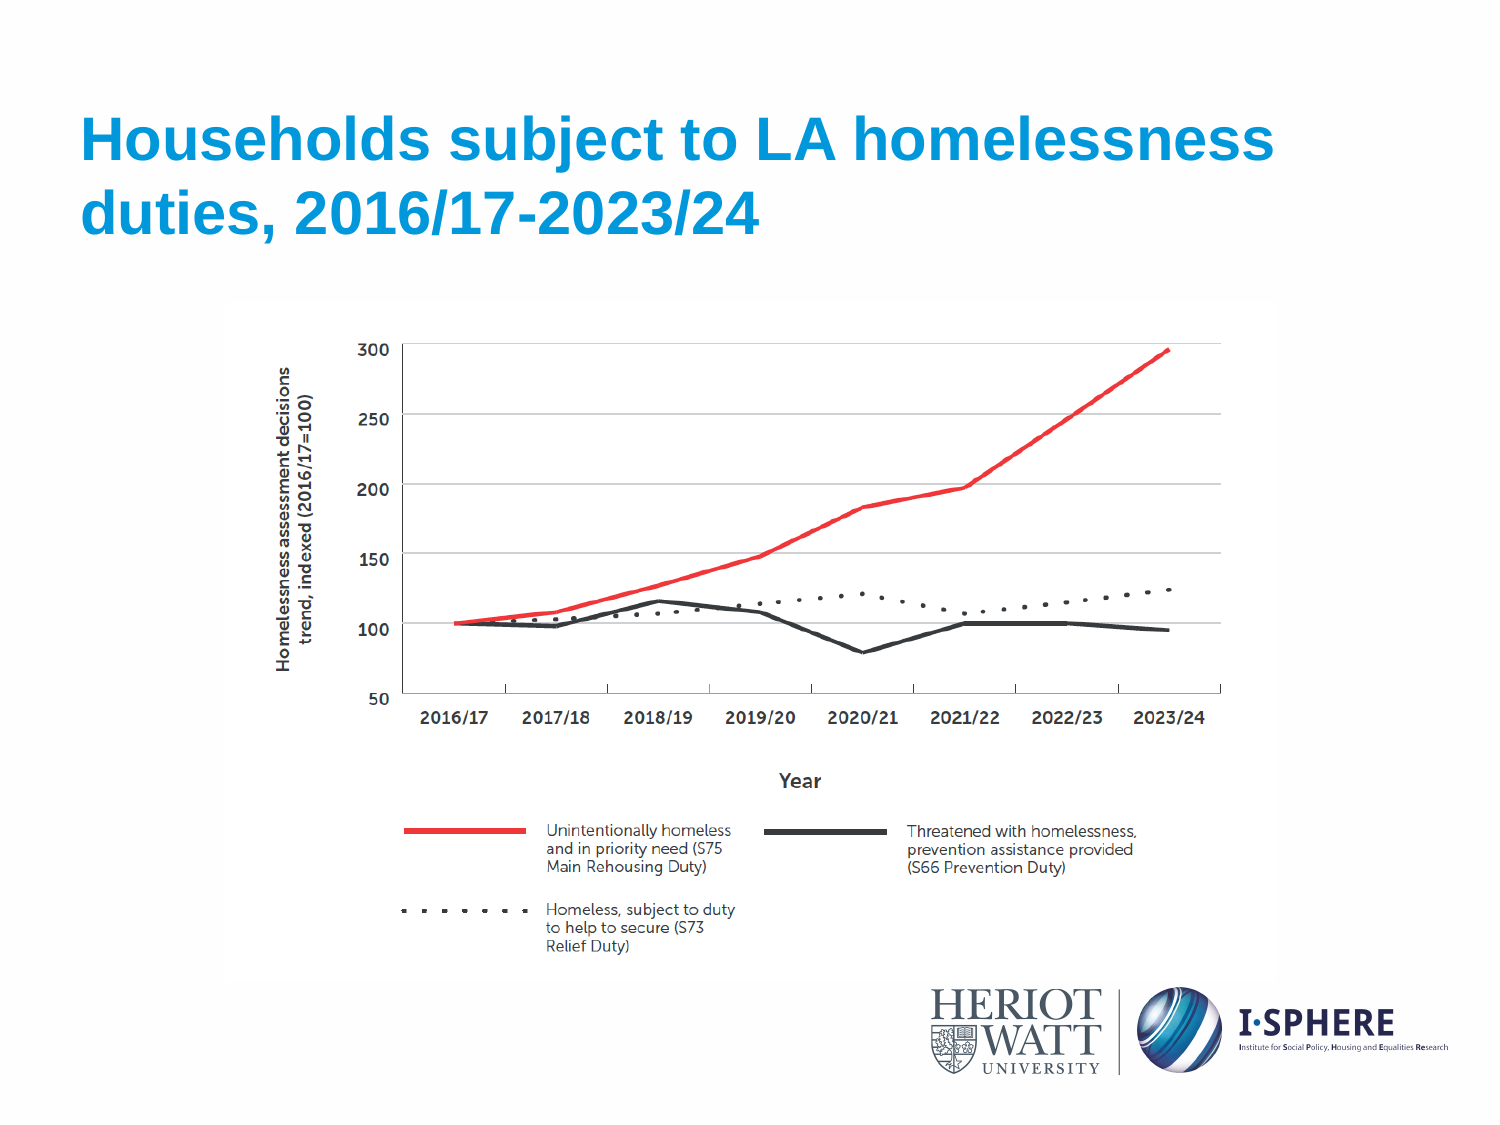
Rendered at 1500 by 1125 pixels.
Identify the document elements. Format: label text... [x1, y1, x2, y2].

title Households subject to LA homelessness duties, 2016/17-2023/24 [64, 90, 1465, 254]
picture [225, 302, 1275, 982]
